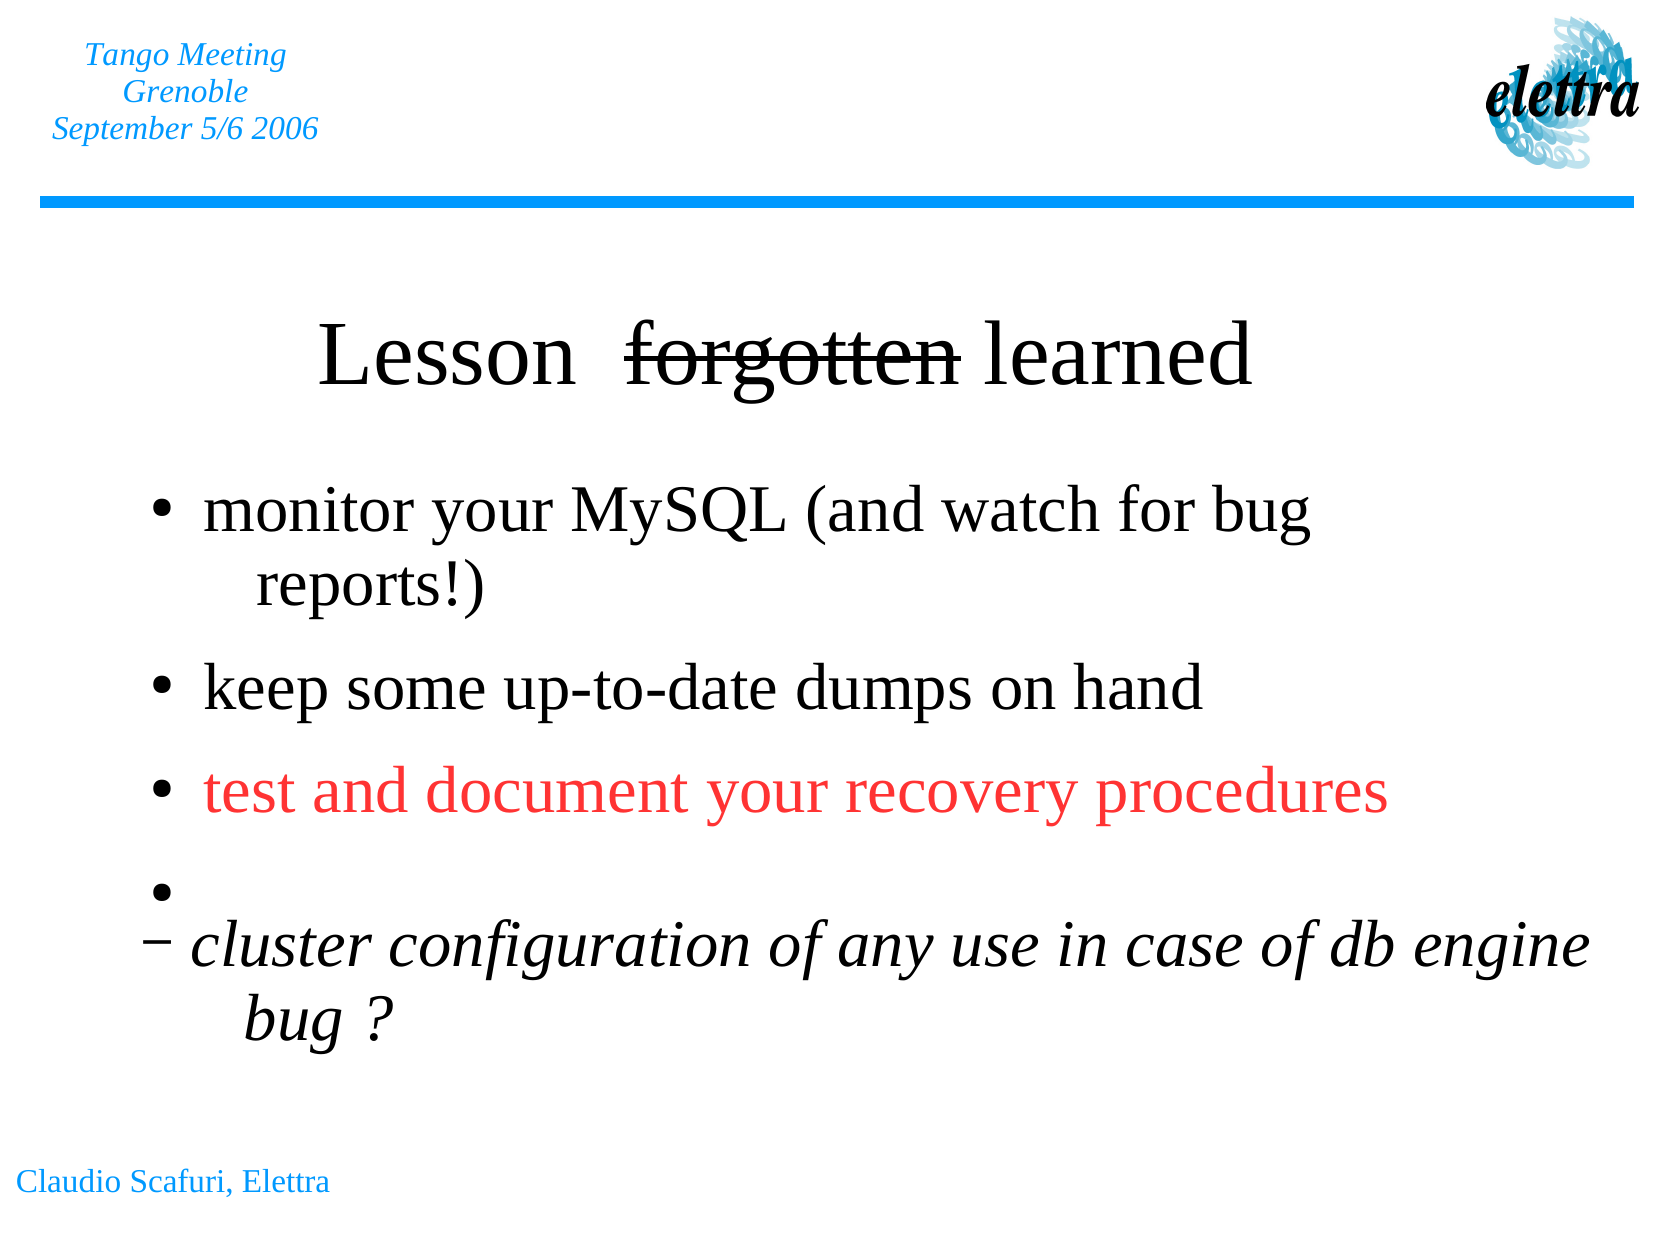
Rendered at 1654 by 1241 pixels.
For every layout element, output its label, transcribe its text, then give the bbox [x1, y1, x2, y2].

picture [1486, 16, 1639, 169]
text_box cluster configuration of any use in case of db engine bug ? [31, 906, 1620, 987]
title Lesson forgotten learned [79, 250, 1492, 458]
list monitor your MySQL (and watch for bug reports!) keep some up-to-date dumps on hand test and document your recovery procedures [114, 472, 1527, 884]
